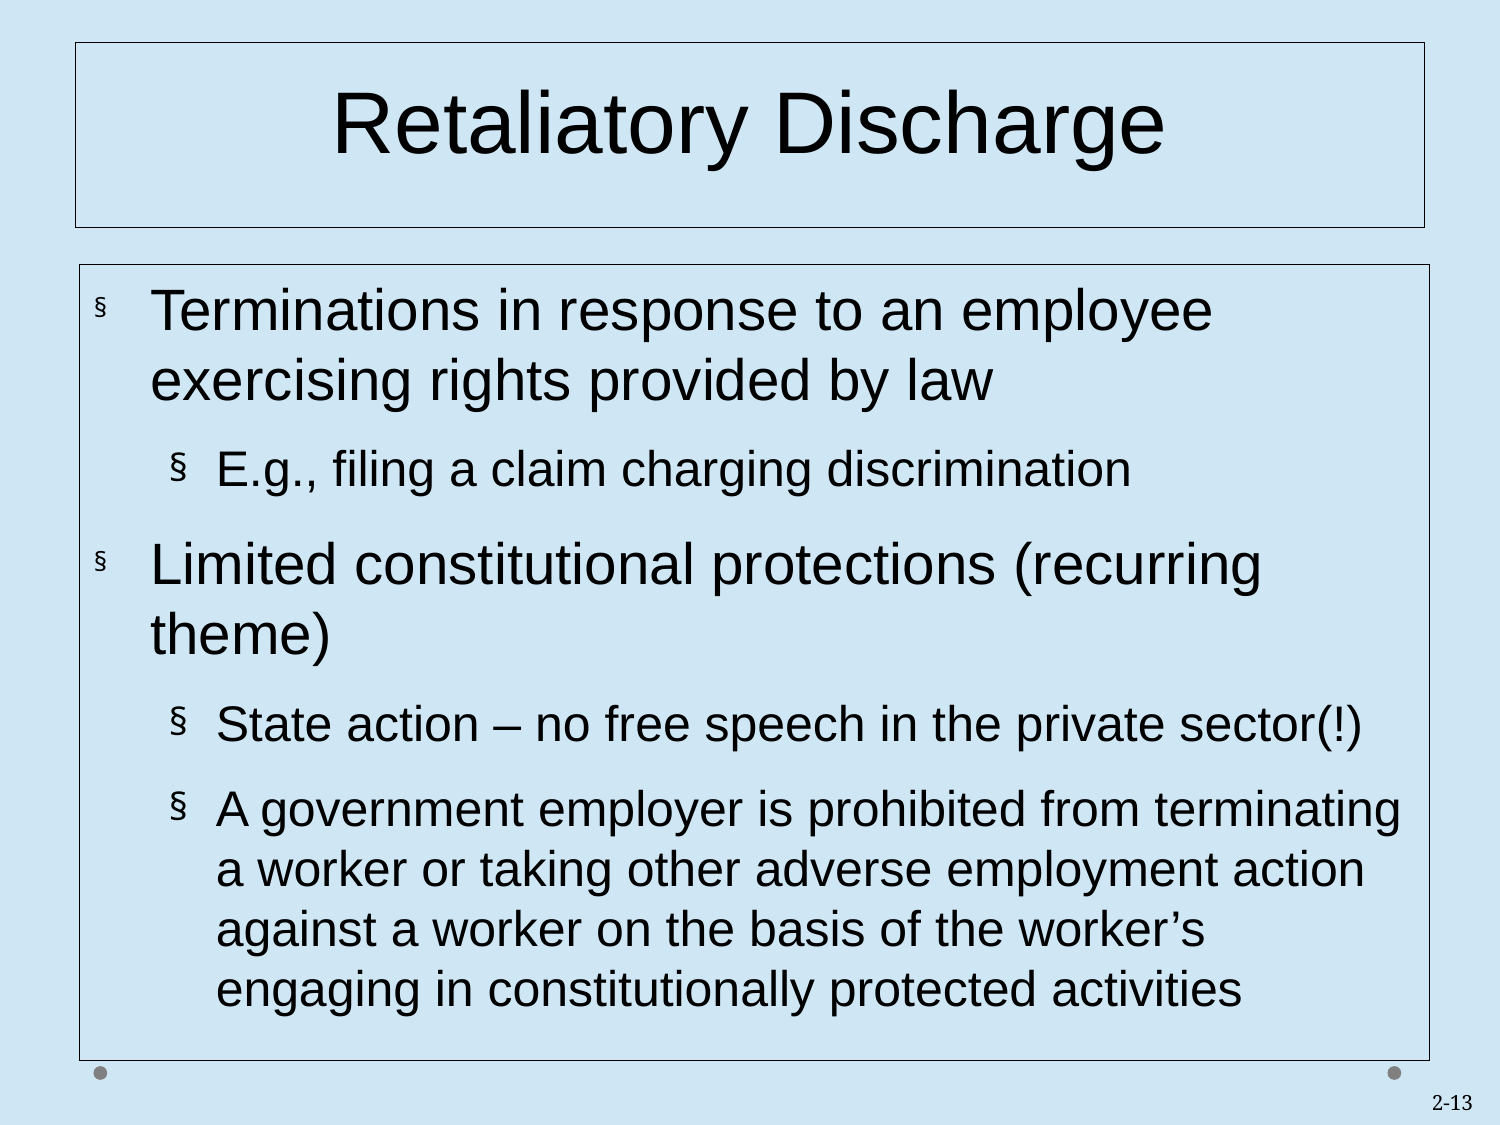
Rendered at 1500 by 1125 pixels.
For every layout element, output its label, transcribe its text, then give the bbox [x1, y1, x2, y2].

title Retaliatory Discharge [75, 42, 1425, 228]
list Terminations in response to an employee exercising rights provided by law E.g., filing a claim charging discrimination Limited constitutional protections (recurring theme) State action – no free speech in the private sector(!) A government employer is prohibited from terminating a worker or taking other adverse employment action against a worker on the basis of the worker’s engaging in constitutionally protected activities [79, 264, 1430, 1061]
